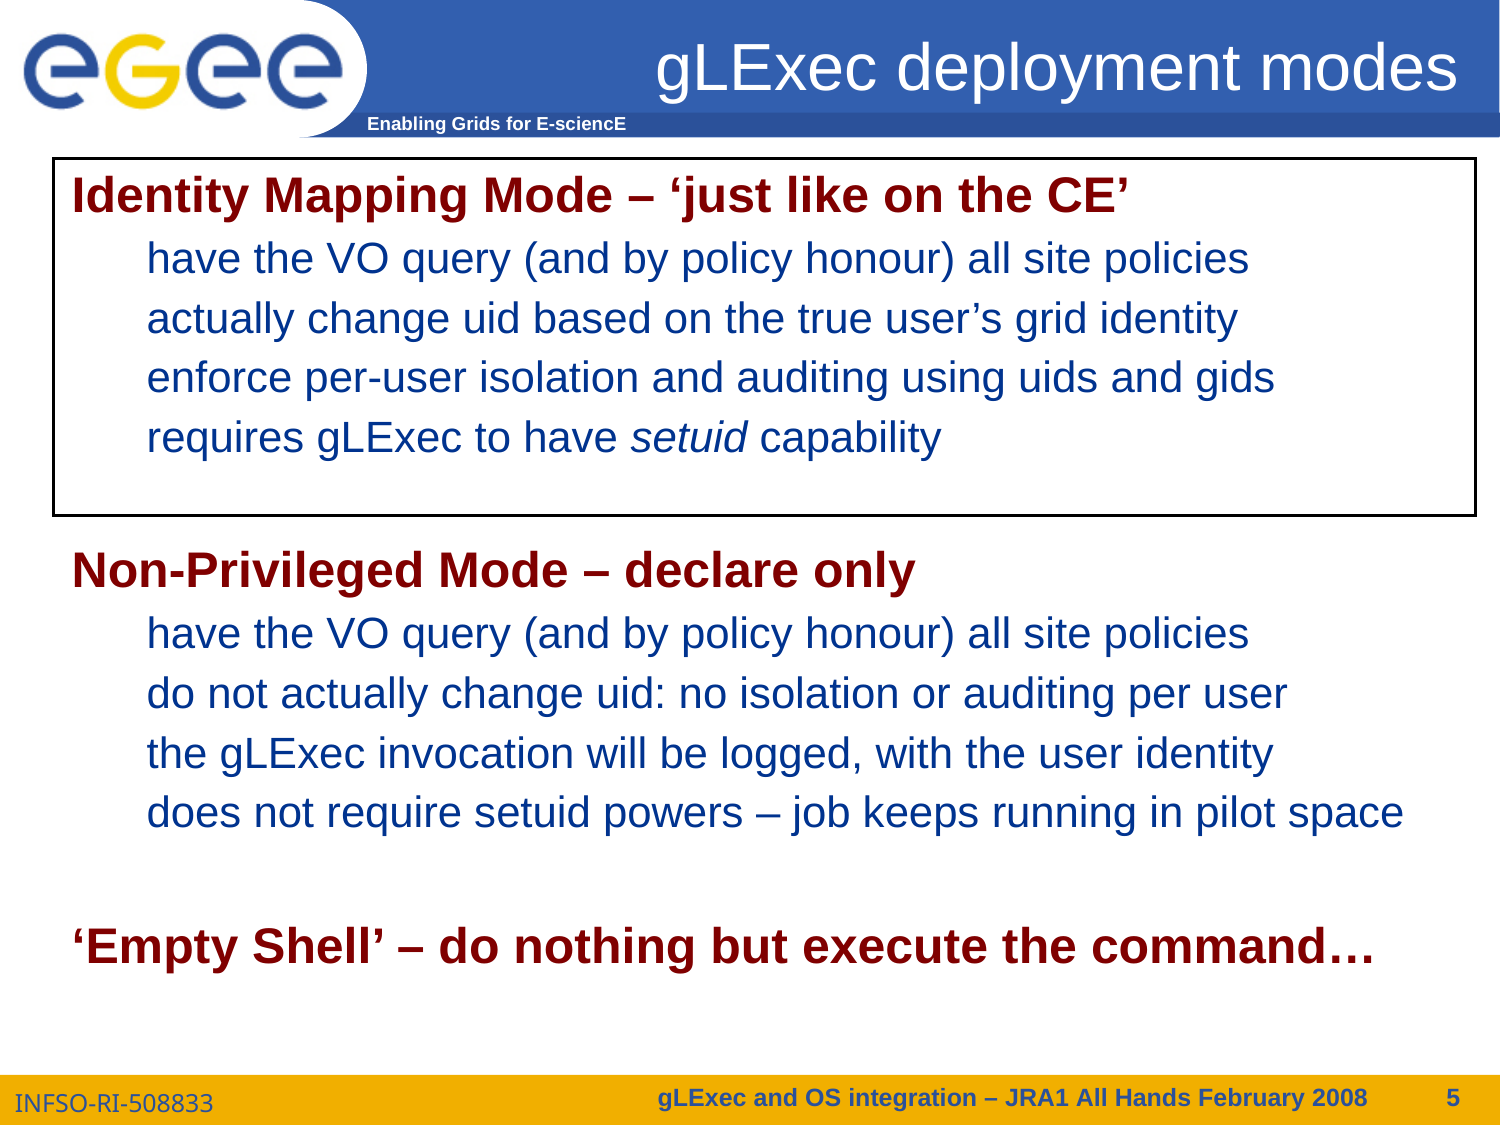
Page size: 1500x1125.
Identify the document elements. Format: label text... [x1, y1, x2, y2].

picture [18, 30, 349, 112]
list Identity Mapping Mode – ‘just like on the CE’ have the VO query (and by policy honour) all site policies actually change uid based on the true user’s grid identity enforce per-user isolation and auditing using uids and gids requires gLExec to have setuid capability Non-Privileged Mode – declare only have the VO query (and by policy honour) all site policies do not actually change uid: no isolation or auditing per user the gLExec invocation will be logged, with the user identity does not require setuid powers – job keeps running in pilot space ‘Empty Shell’ – do nothing but execute the command… [56, 517, 1466, 1085]
list Identity Mapping Mode – ‘just like on the CE’ have the VO query (and by policy honour) all site policies actually change uid based on the true user’s grid identity enforce per-user isolation and auditing using uids and gids requires gLExec to have setuid capability Non-Privileged Mode – declare only have the VO query (and by policy honour) all site policies do not actually change uid: no isolation or auditing per user the gLExec invocation will be logged, with the user identity does not require setuid powers – job keeps running in pilot space ‘Empty Shell’ – do nothing but execute the command… [56, 160, 1466, 514]
title gLExec deployment modes [369, 10, 1475, 124]
text_box gLExec and OS integration – JRA1 All Hands February 2008 [284, 1075, 1385, 1125]
text_box <number> [1397, 1076, 1476, 1125]
